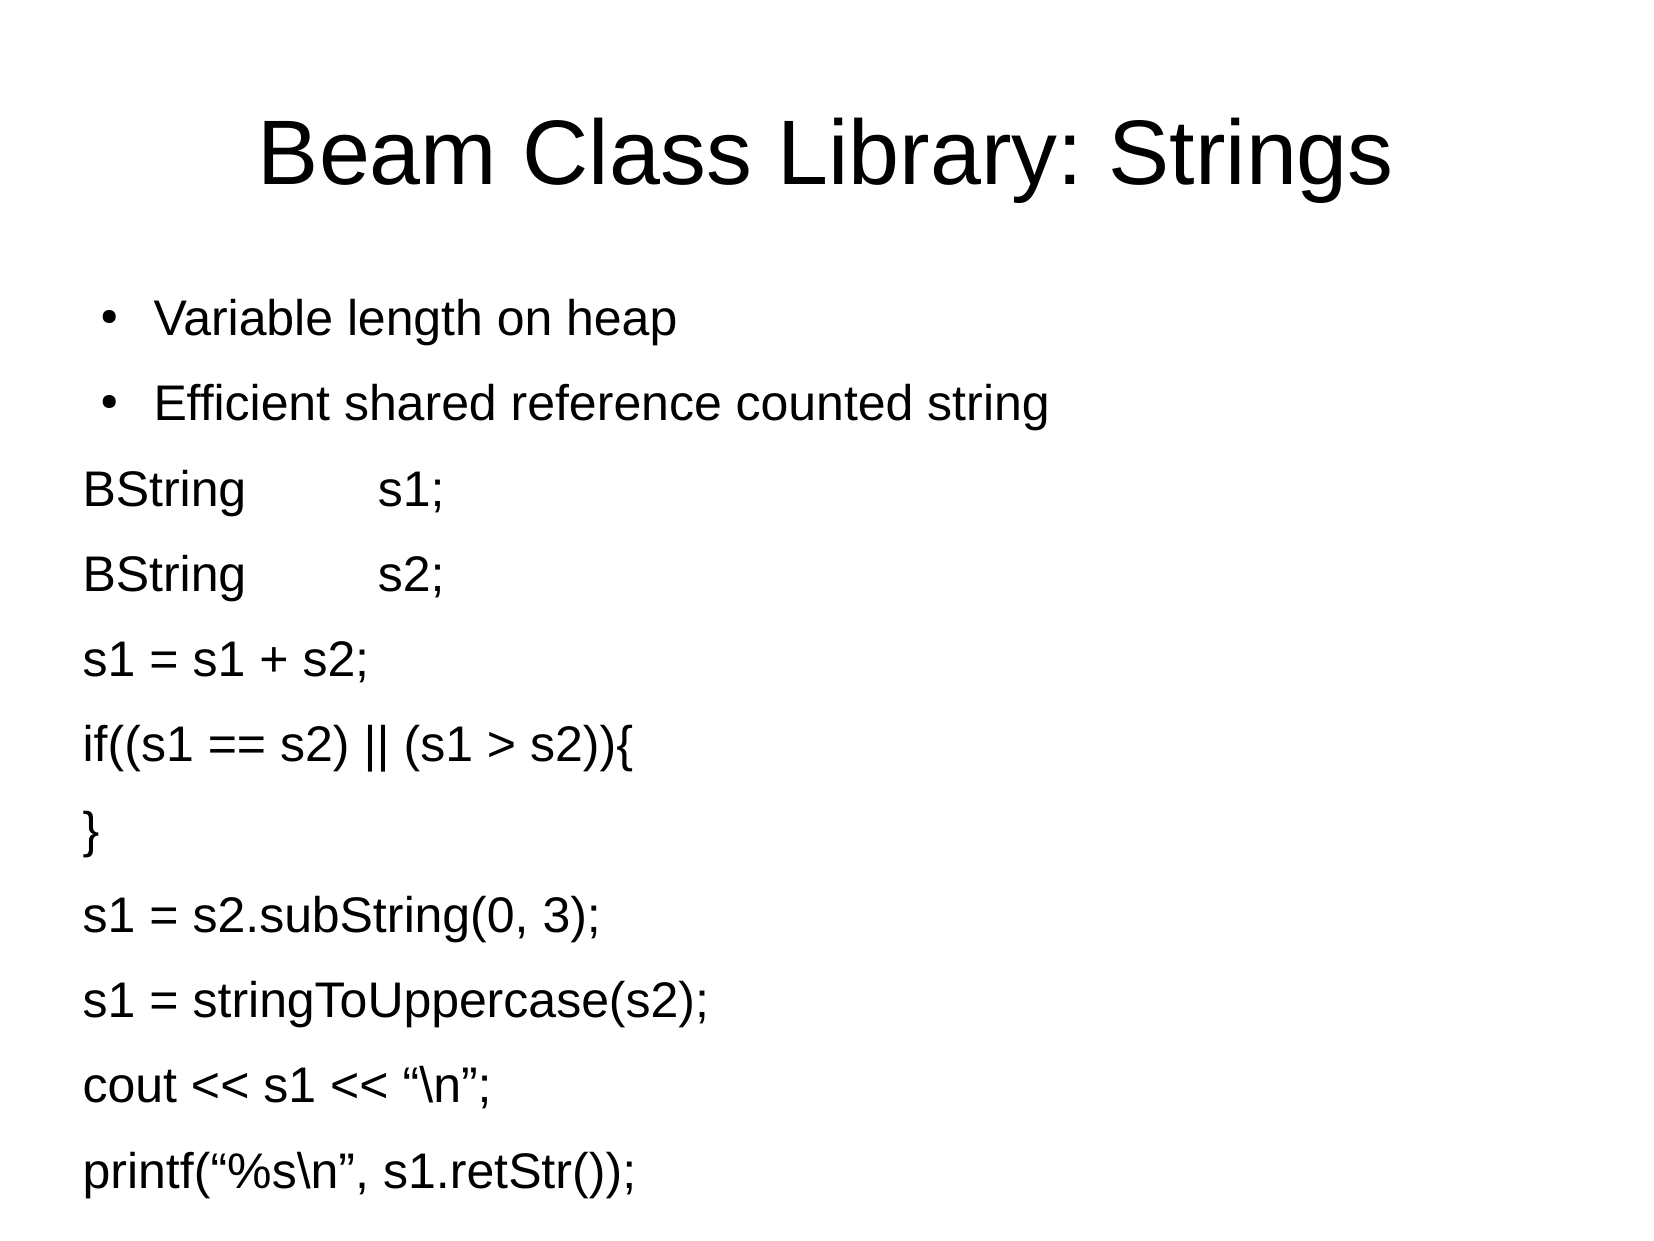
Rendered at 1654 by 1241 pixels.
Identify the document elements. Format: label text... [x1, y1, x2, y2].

list Variable length on heap Efficient shared reference counted string BString s1; BString s2; s1 = s1 + s2; if((s1 == s2) || (s1 > s2)){ } s1 = s2.subString(0, 3); s1 = stringToUppercase(s2); cout << s1 << “\n”; printf(“%s\n”, s1.retStr()); [82, 290, 1571, 1199]
title Beam Class Library: Strings [82, 56, 1571, 250]
